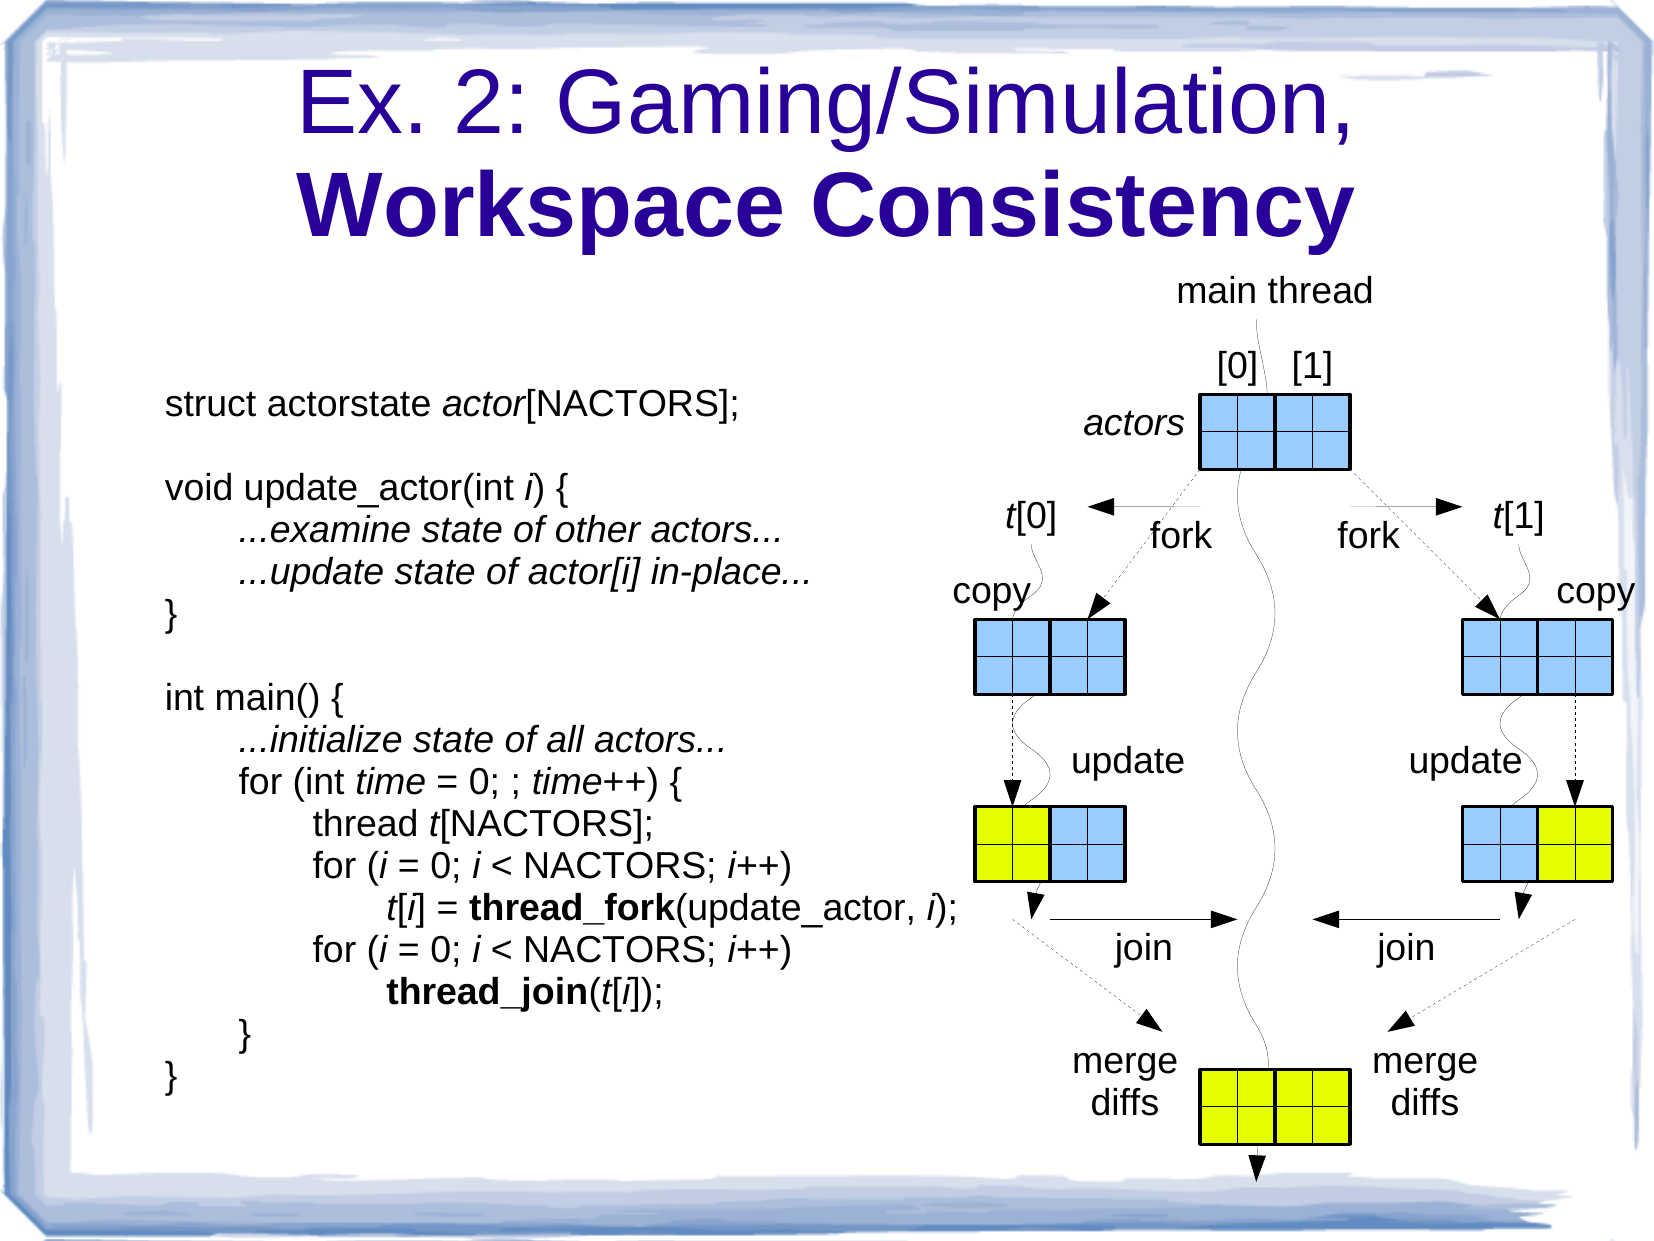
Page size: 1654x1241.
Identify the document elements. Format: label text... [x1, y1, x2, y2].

text_box t[0] [975, 487, 1088, 562]
text_box [1539, 808, 1611, 880]
text_box struct actorstate actor[NACTORS]; void update_actor(int i) { ...examine state of other actors... ...update state of actor[i] in-place... } int main() { ...initialize state of all actors... for (int time = 0; ; time++) { thread t[NACTORS]; for (i = 0; i < NACTORS; i++) t[i] = thread_fork(update_actor, i); for (i = 0; i < NACTORS; i++) thread_join(t[i]); } } [150, 375, 1013, 1146]
text_box fork [1125, 506, 1238, 564]
text_box fork [1312, 506, 1426, 564]
text_box [1464, 621, 1536, 693]
text_box [977, 621, 1048, 693]
picture [0, 0, 1654, 1241]
text_box [1539, 621, 1611, 693]
text_box [1277, 396, 1348, 468]
title Ex. 2: Gaming/Simulation, Workspace Consistency [82, 50, 1571, 256]
text_box join [1350, 919, 1463, 977]
text_box [1277, 1071, 1348, 1143]
text_box [1464, 808, 1536, 880]
text_box t[1] [1462, 487, 1576, 545]
text_box update [1050, 731, 1201, 789]
text_box [1] [1275, 337, 1351, 395]
text_box merge diffs [1050, 1031, 1201, 1131]
text_box [1052, 808, 1123, 880]
text_box main thread [1125, 262, 1426, 320]
text_box merge diffs [1350, 1031, 1501, 1131]
text_box copy [937, 562, 1088, 620]
text_box [1202, 1071, 1273, 1143]
text_box [1052, 621, 1123, 693]
text_box [1202, 396, 1273, 468]
text_box actors [1050, 394, 1201, 452]
text_box join [1087, 919, 1201, 977]
text_box copy [1500, 562, 1651, 620]
text_box [0] [1200, 337, 1275, 395]
text_box [977, 808, 1048, 880]
text_box update [1387, 731, 1538, 789]
